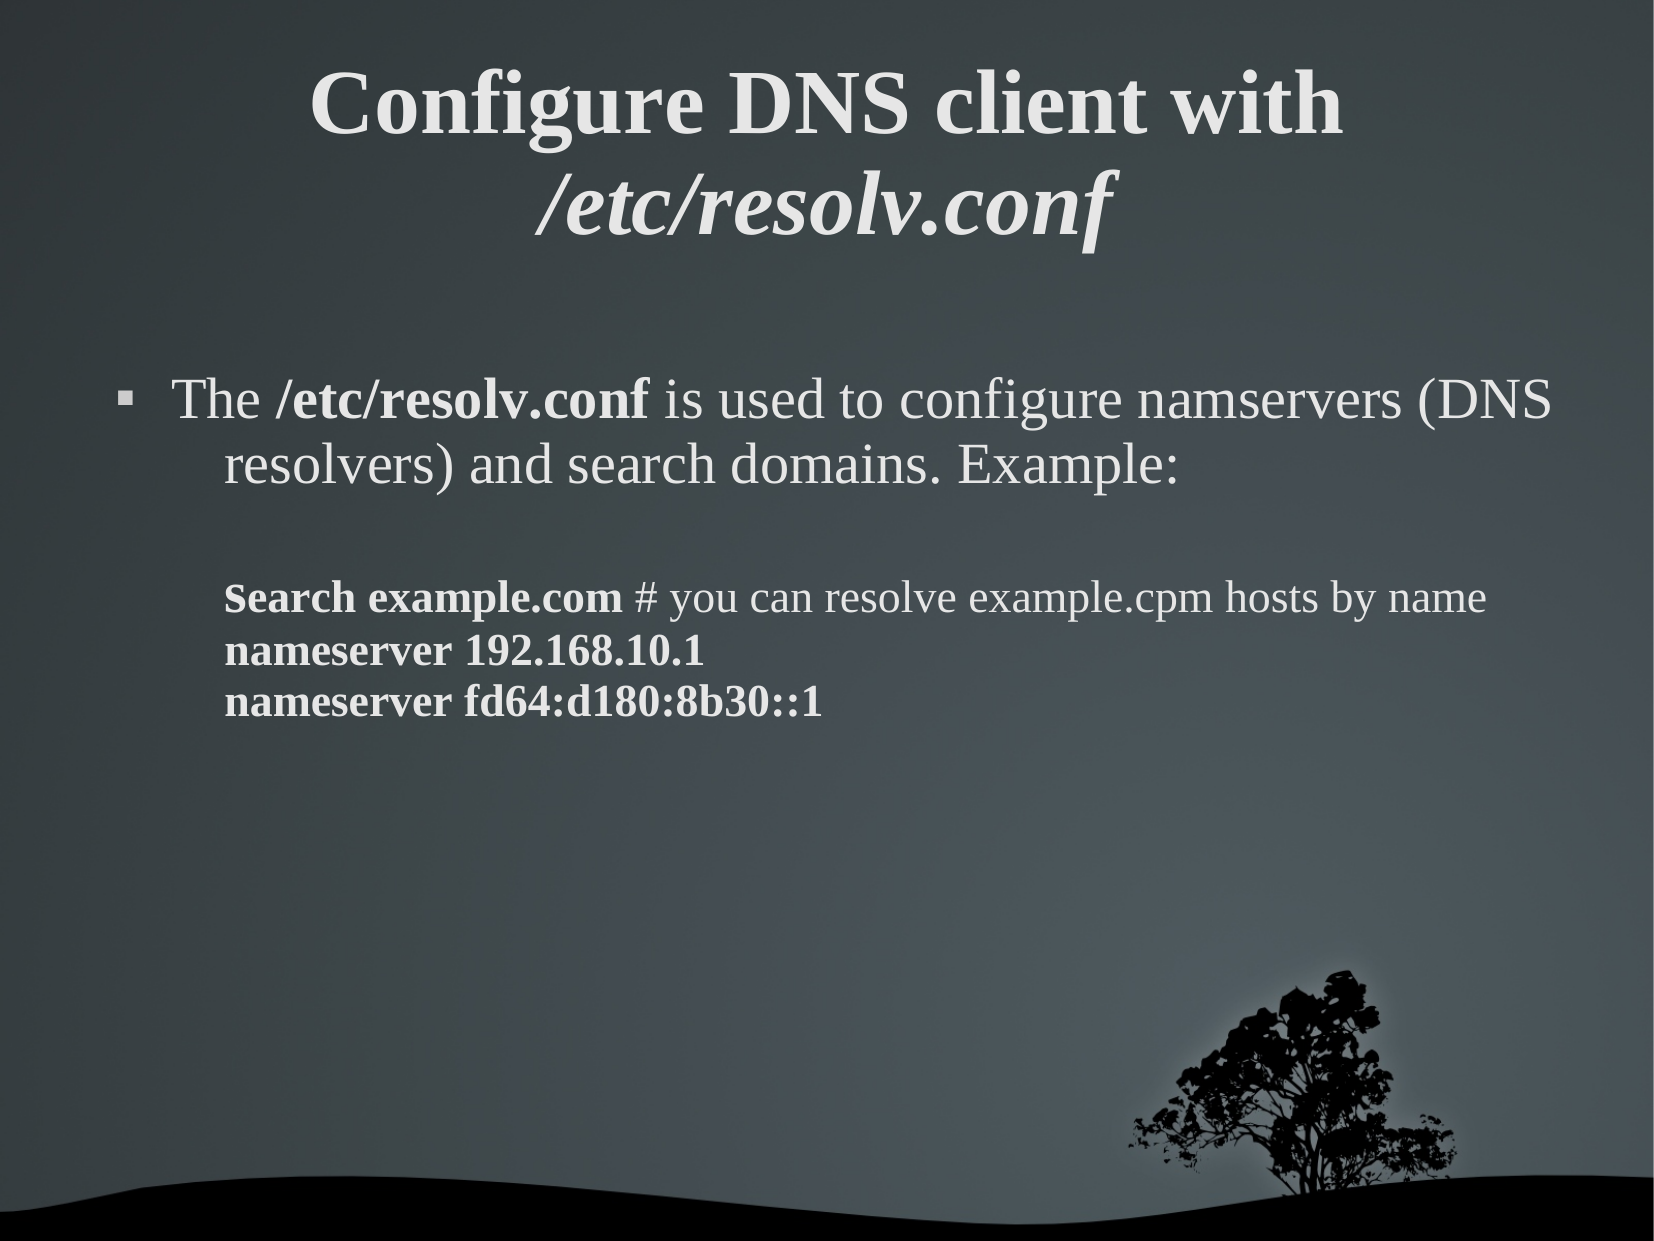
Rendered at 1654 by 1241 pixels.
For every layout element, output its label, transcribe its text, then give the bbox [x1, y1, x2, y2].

list The /etc/resolv.conf is used to configure namservers (DNS resolvers) and search domains. Example: search example.com # you can resolve example.cpm hosts by name nameserver 192.168.10.1 nameserver fd64:d180:8b30::1 [82, 290, 1571, 1200]
picture [0, 0, 1654, 1241]
title Configure DNS client with /etc/resolv.conf [82, 33, 1571, 273]
